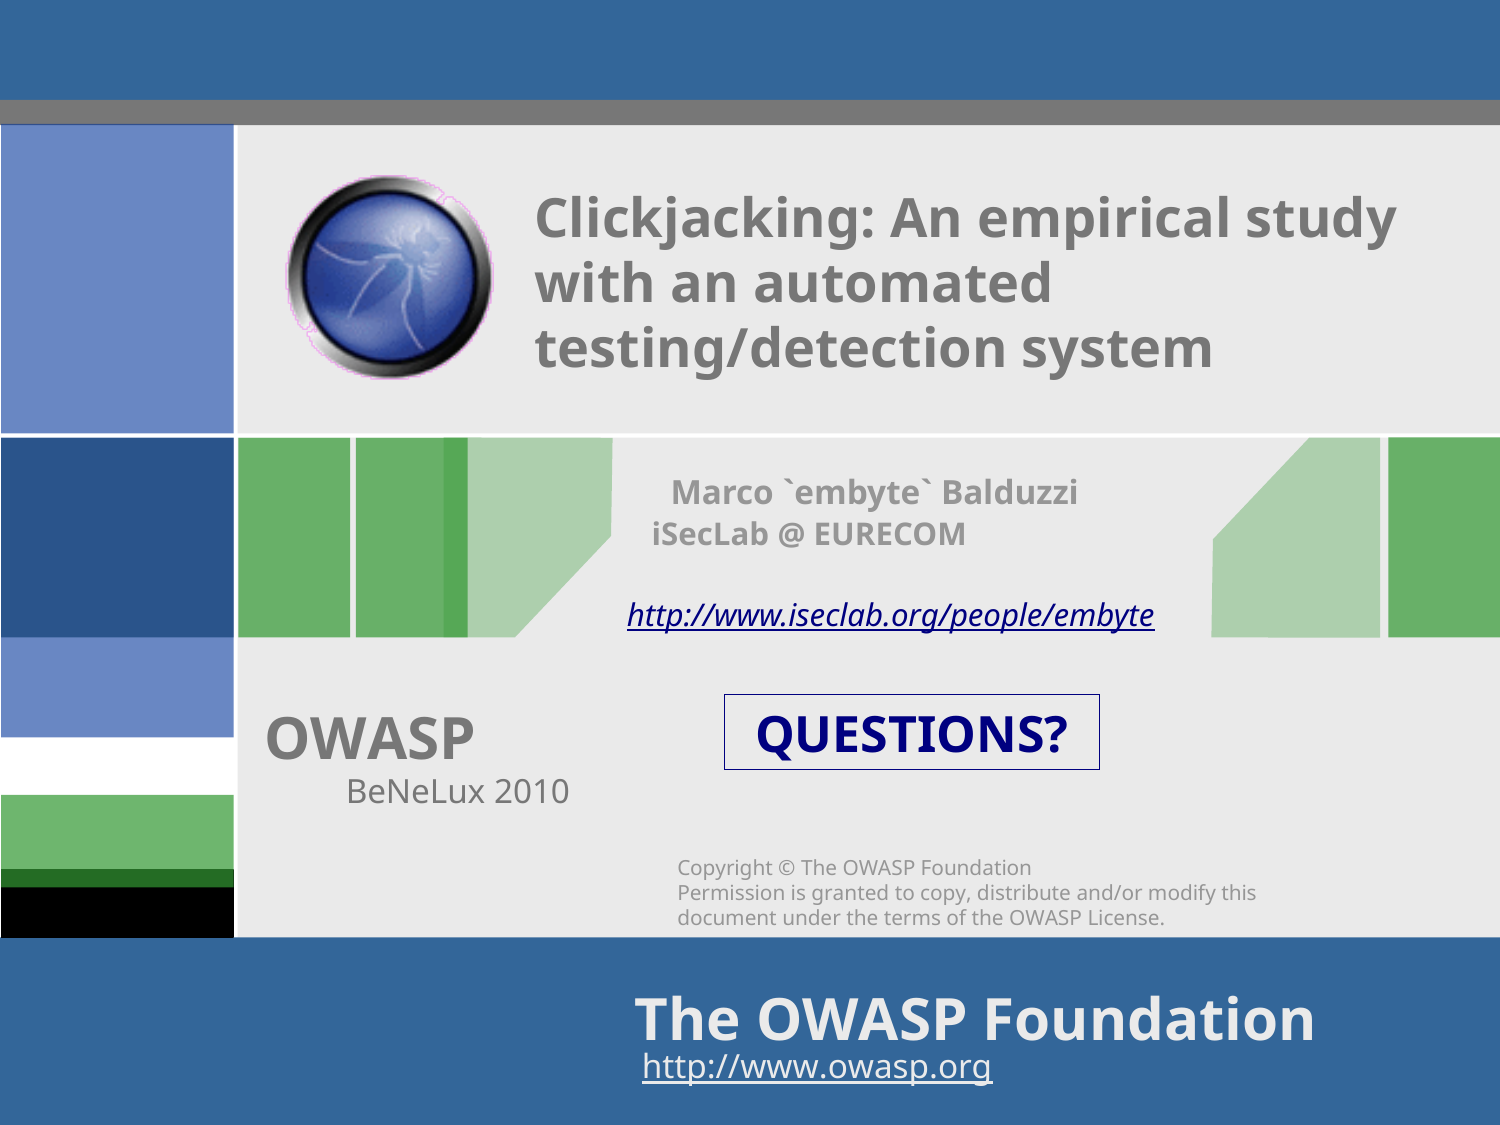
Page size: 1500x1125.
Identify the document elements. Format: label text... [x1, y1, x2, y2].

subtitle Marco `embyte` Balduzzi iSecLab @ EURECOM http://www.iseclab.org/people/embyte [612, 463, 1225, 694]
text_box BeNeLux 2010 [331, 762, 586, 818]
text_box QUESTIONS? [724, 694, 1100, 770]
title Clickjacking: An empirical study with an automated testing/detection system [519, 124, 1483, 438]
picture [275, 174, 501, 382]
